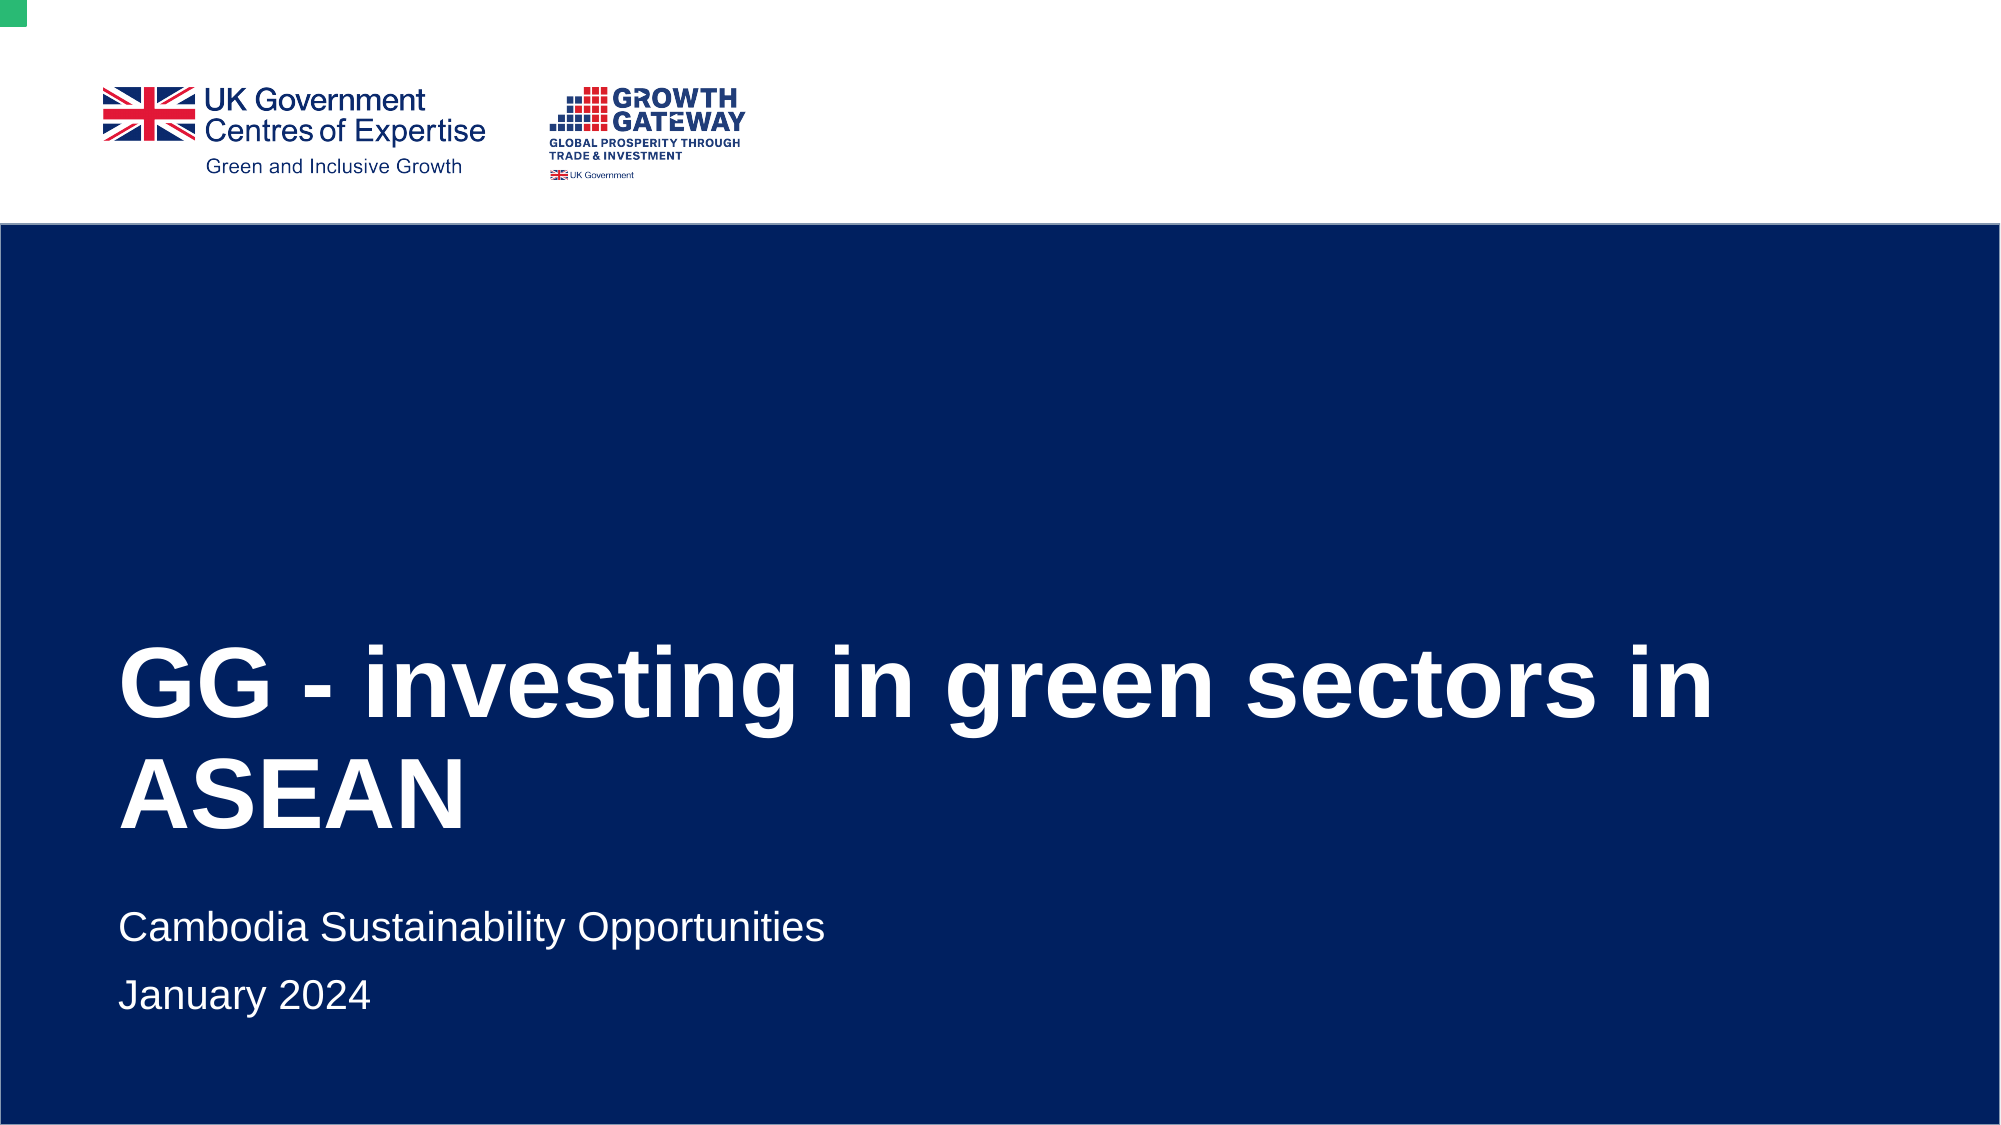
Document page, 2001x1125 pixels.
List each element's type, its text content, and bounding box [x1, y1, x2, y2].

title GG - investing in green sectors in ASEAN [103, 611, 1897, 868]
subtitle Cambodia Sustainability Opportunities January 2024 [103, 887, 1105, 954]
